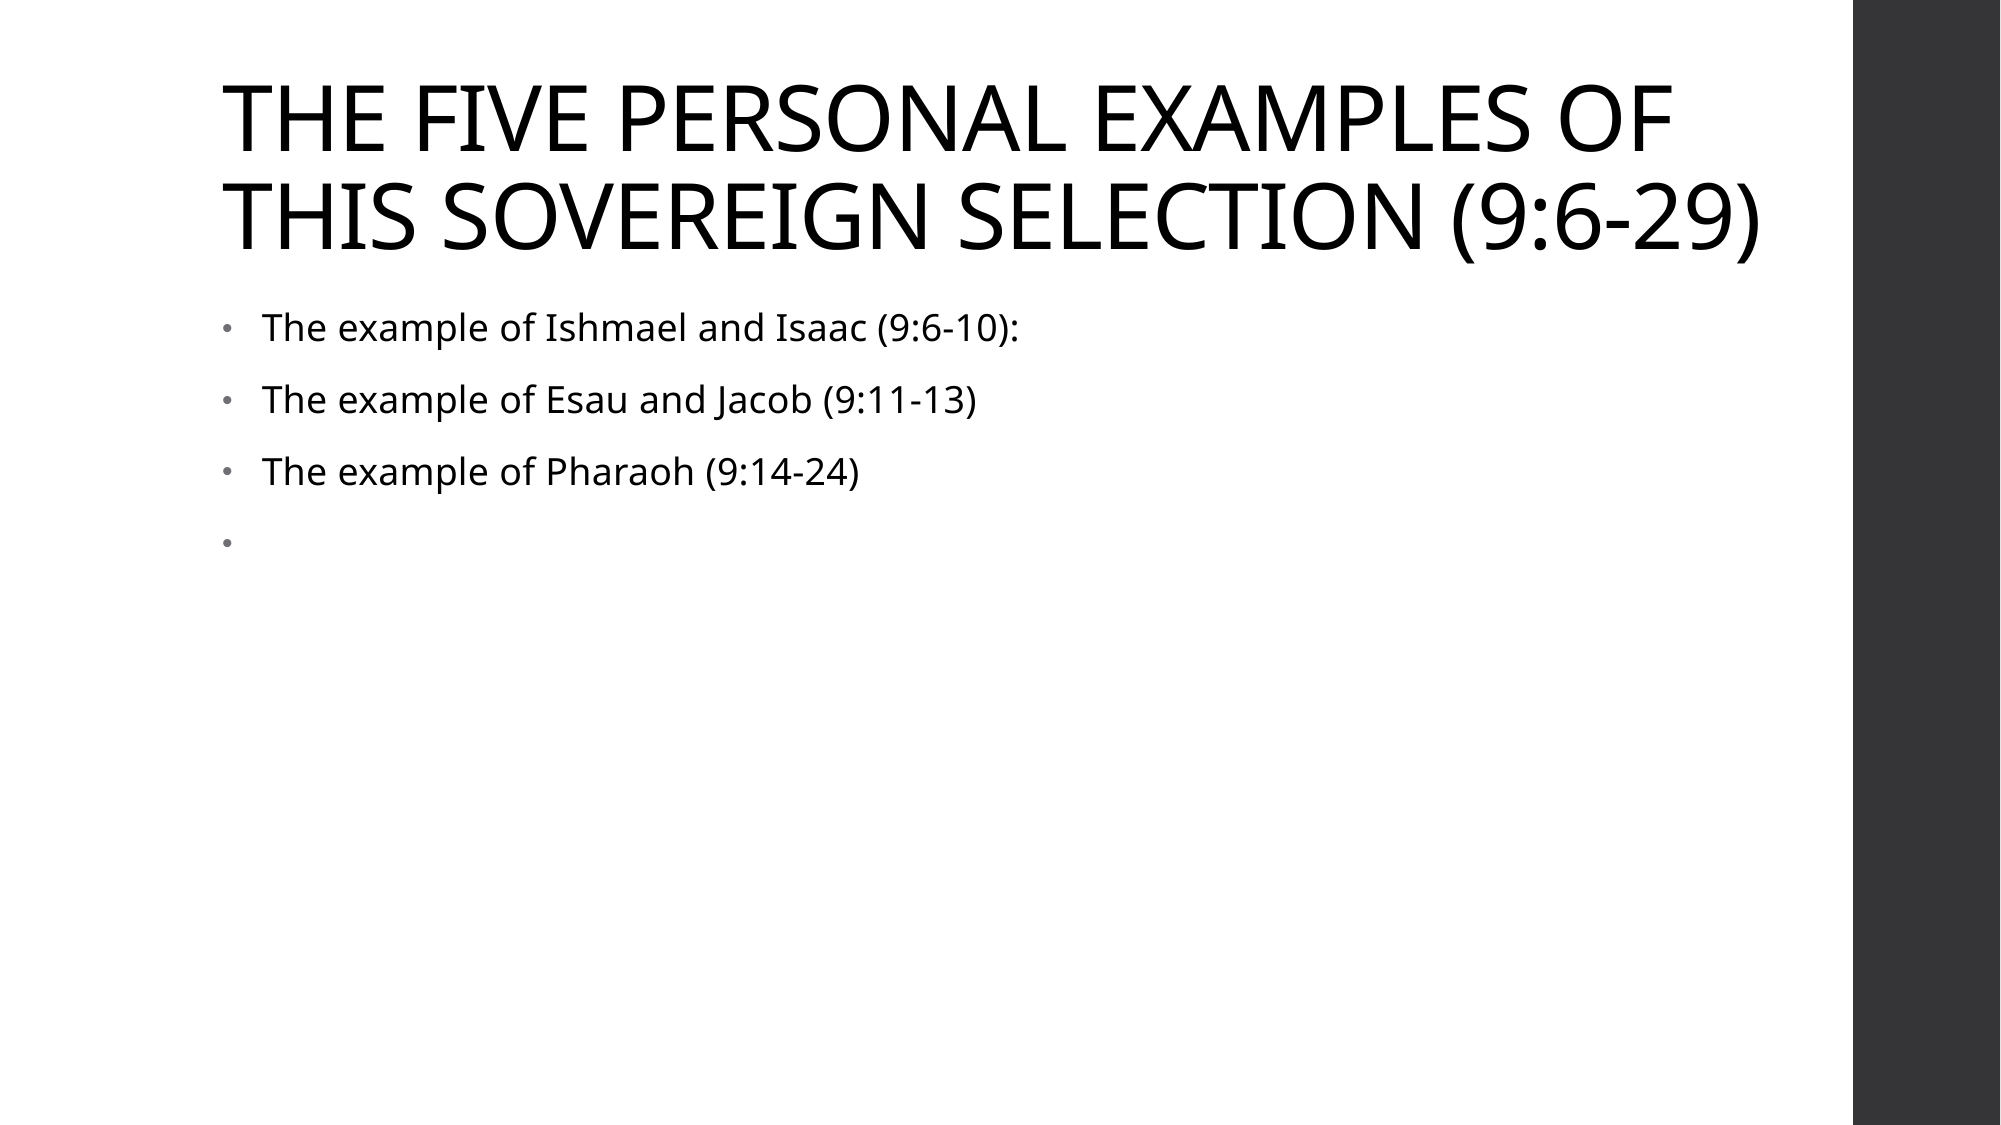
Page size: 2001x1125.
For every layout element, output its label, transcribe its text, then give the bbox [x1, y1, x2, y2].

title THE FIVE PERSONAL EXAMPLES OF THIS SOVEREIGN SELECTION (9:6-29) [206, 60, 1797, 278]
list The example of Ishmael and Isaac (9:6-10): The example of Esau and Jacob (9:11-13) The example of Pharaoh (9:14-24) [206, 299, 1617, 1014]
